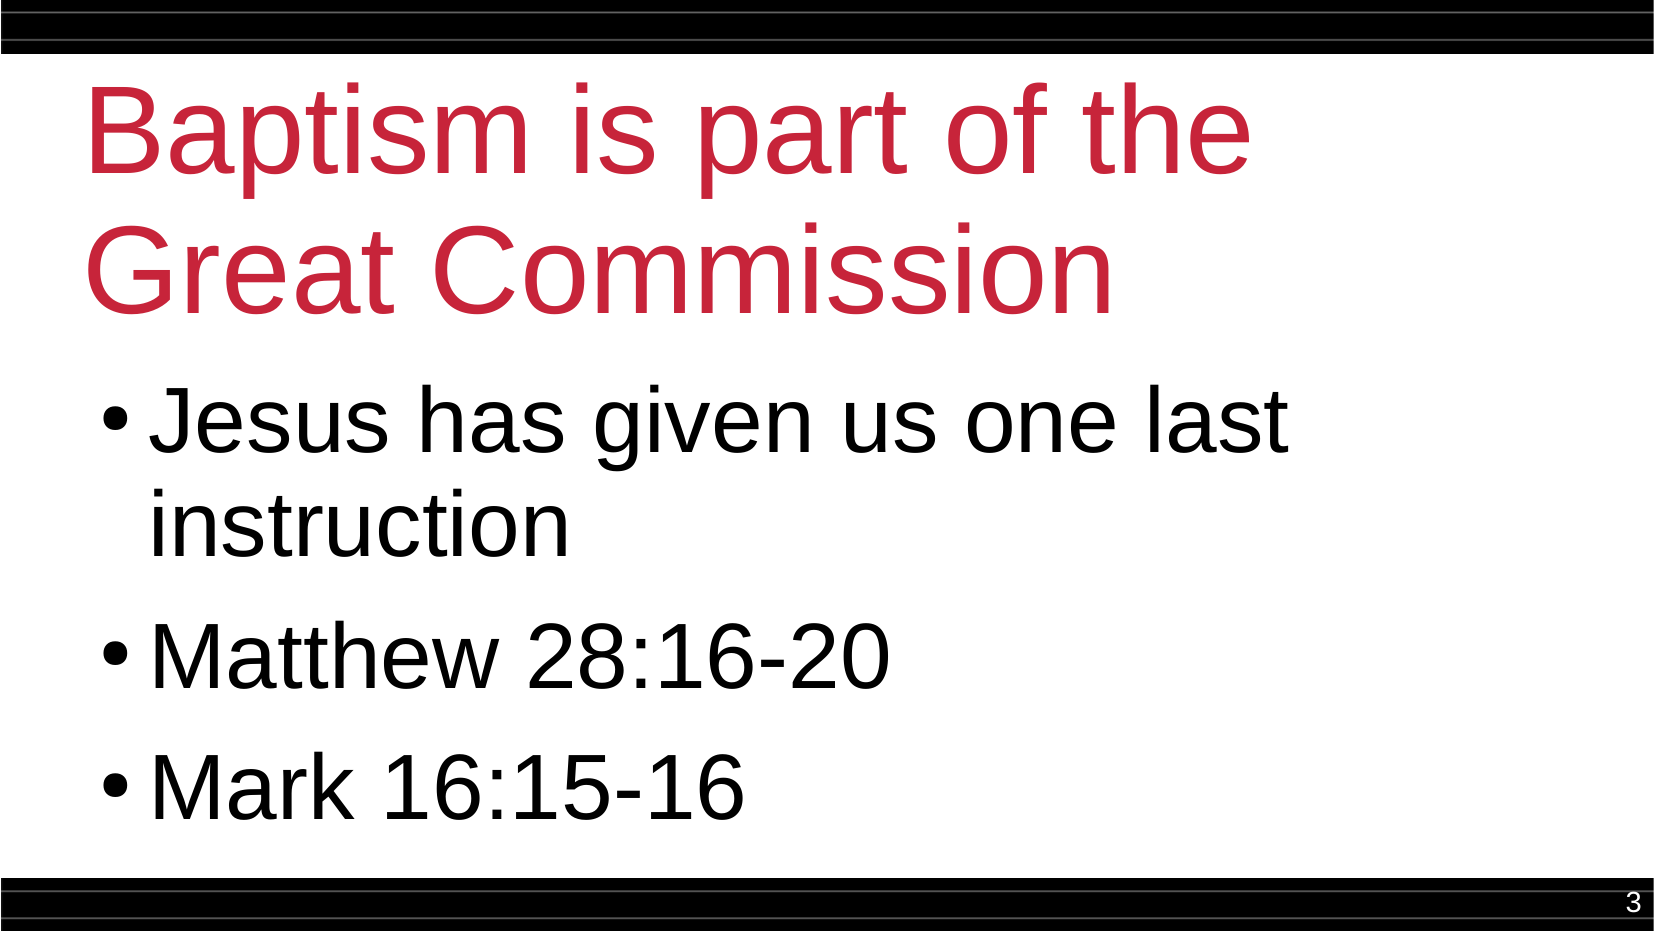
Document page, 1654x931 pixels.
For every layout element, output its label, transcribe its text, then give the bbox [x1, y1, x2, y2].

picture [1, 878, 1654, 931]
picture [1, 0, 1654, 54]
title Baptism is part of the Great Commission [82, 60, 1571, 271]
list Jesus has given us one last instruction Matthew 28:16-20 Mark 16:15-16 [82, 271, 1571, 841]
